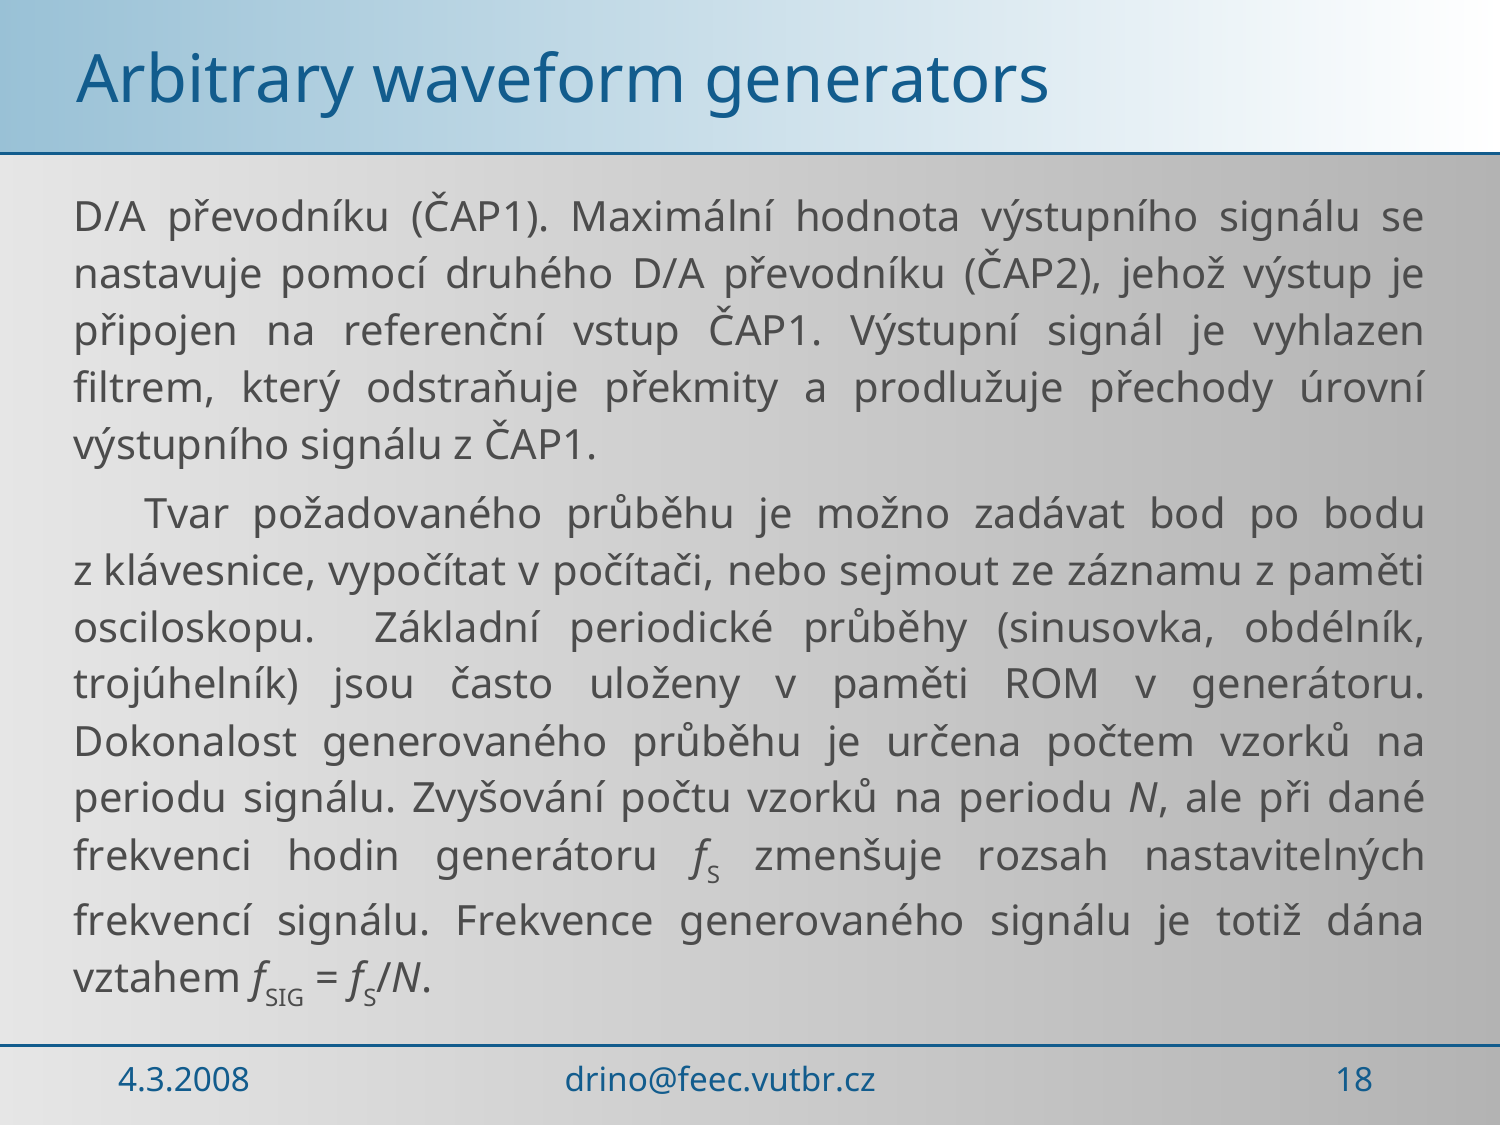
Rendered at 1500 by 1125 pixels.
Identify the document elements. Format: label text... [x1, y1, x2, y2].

text_box drino@feec.vutbr.cz [454, 1049, 987, 1125]
text_box 4.3.2008 [103, 1049, 432, 1125]
text_box <číslo> [1075, 1049, 1388, 1125]
text_box D/A převodníku (ČAP1). Maximální hodnota výstupního signálu se nastavuje pomocí druhého D/A převodníku (ČAP2), jehož výstup je připojen na referenční vstup ČAP1. Výstupní signál je vyhlazen filtrem, který odstraňuje překmity a prodlužuje přechody úrovní výstupního signálu z ČAP1. Tvar požadovaného průběhu je možno zadávat bod po bodu z klávesnice, vypočítat v počítači, nebo sejmout ze záznamu z paměti osciloskopu. Základní periodické průběhy (sinusovka, obdélník, trojúhelník) jsou často uloženy v paměti ROM v generátoru. Dokonalost generovaného průběhu je určena počtem vzorků na periodu signálu. Zvyšování počtu vzorků na periodu N, ale při dané frekvenci hodin generátoru fS zmenšuje rozsah nastavitelných frekvencí signálu. Frekvence generovaného signálu je totiž dána vztahem fSIG = fS/N. [59, 178, 1442, 1022]
title Arbitrary waveform generators [0, 0, 1500, 152]
